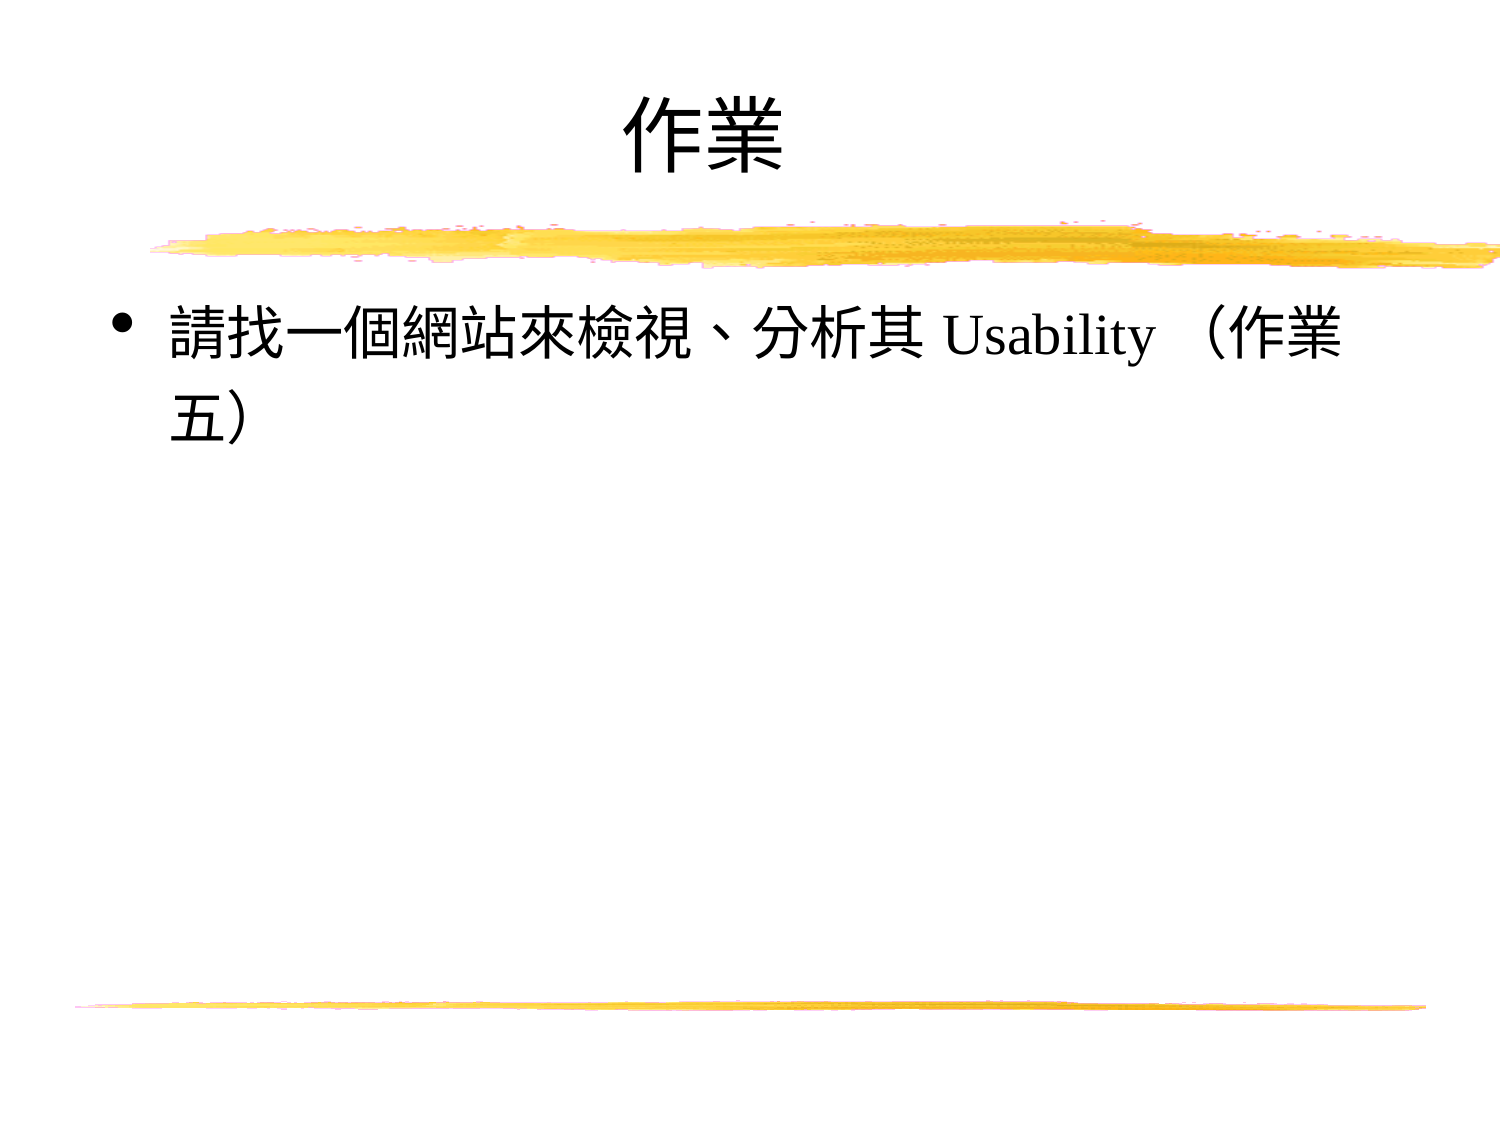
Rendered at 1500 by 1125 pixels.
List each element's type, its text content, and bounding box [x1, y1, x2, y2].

list 請找一個網站來檢視、分析其Usability（作業五） [112, 287, 1388, 963]
title 作業 [66, 30, 1342, 231]
picture [150, 215, 1500, 279]
picture [75, 999, 1426, 1013]
